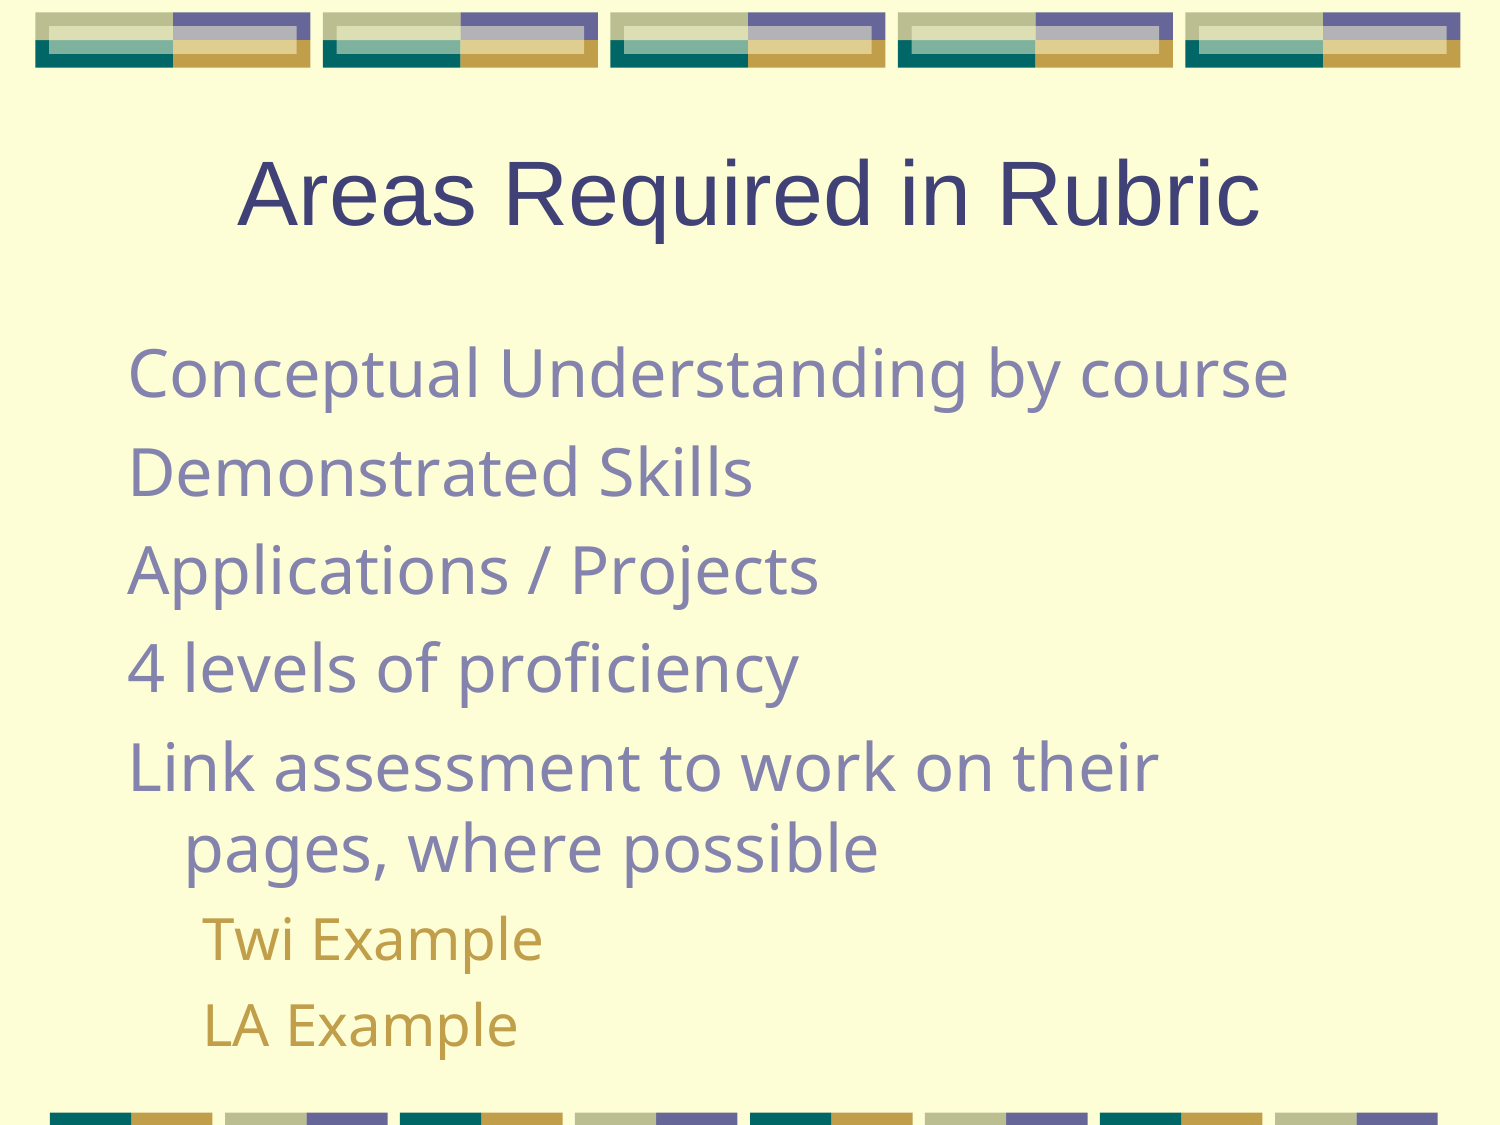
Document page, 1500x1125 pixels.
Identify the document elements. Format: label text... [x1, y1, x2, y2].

title Areas Required in Rubric [112, 131, 1388, 257]
list Conceptual Understanding by course Demonstrated Skills Applications / Projects 4 levels of proficiency Link assessment to work on their pages, where possible Twi Example LA Example [112, 324, 1388, 1088]
